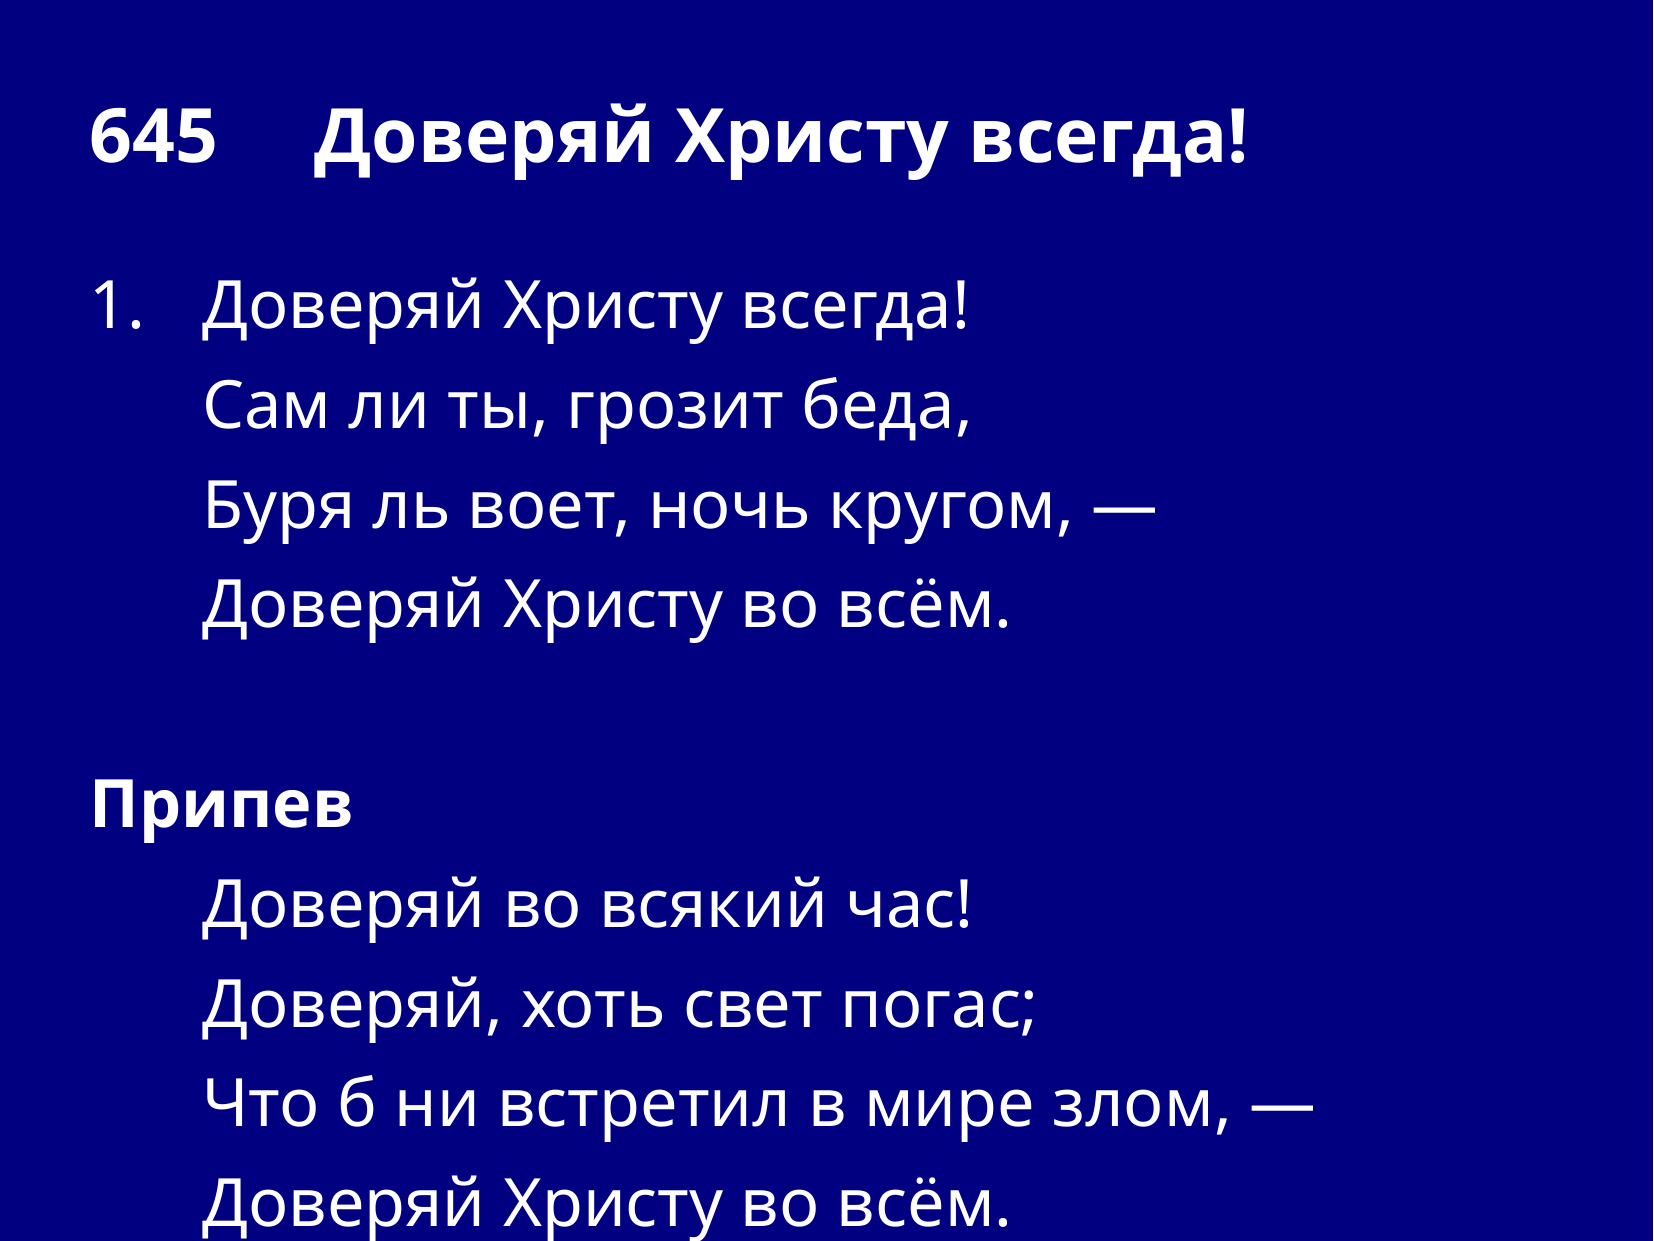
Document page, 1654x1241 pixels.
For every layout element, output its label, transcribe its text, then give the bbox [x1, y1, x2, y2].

text_box 1. Доверяй Христу всегда! Сам ли ты, грозит беда, Буря ль воет, ночь кругом, — Доверяй Христу во всём. Припев Доверяй во всякий час! Доверяй, хоть свет погас; Что б ни встретил в мире злом, — Доверяй Христу во всём. [75, 188, 1576, 1163]
text_box 645 Доверяй Христу всегда! [75, 75, 1576, 188]
